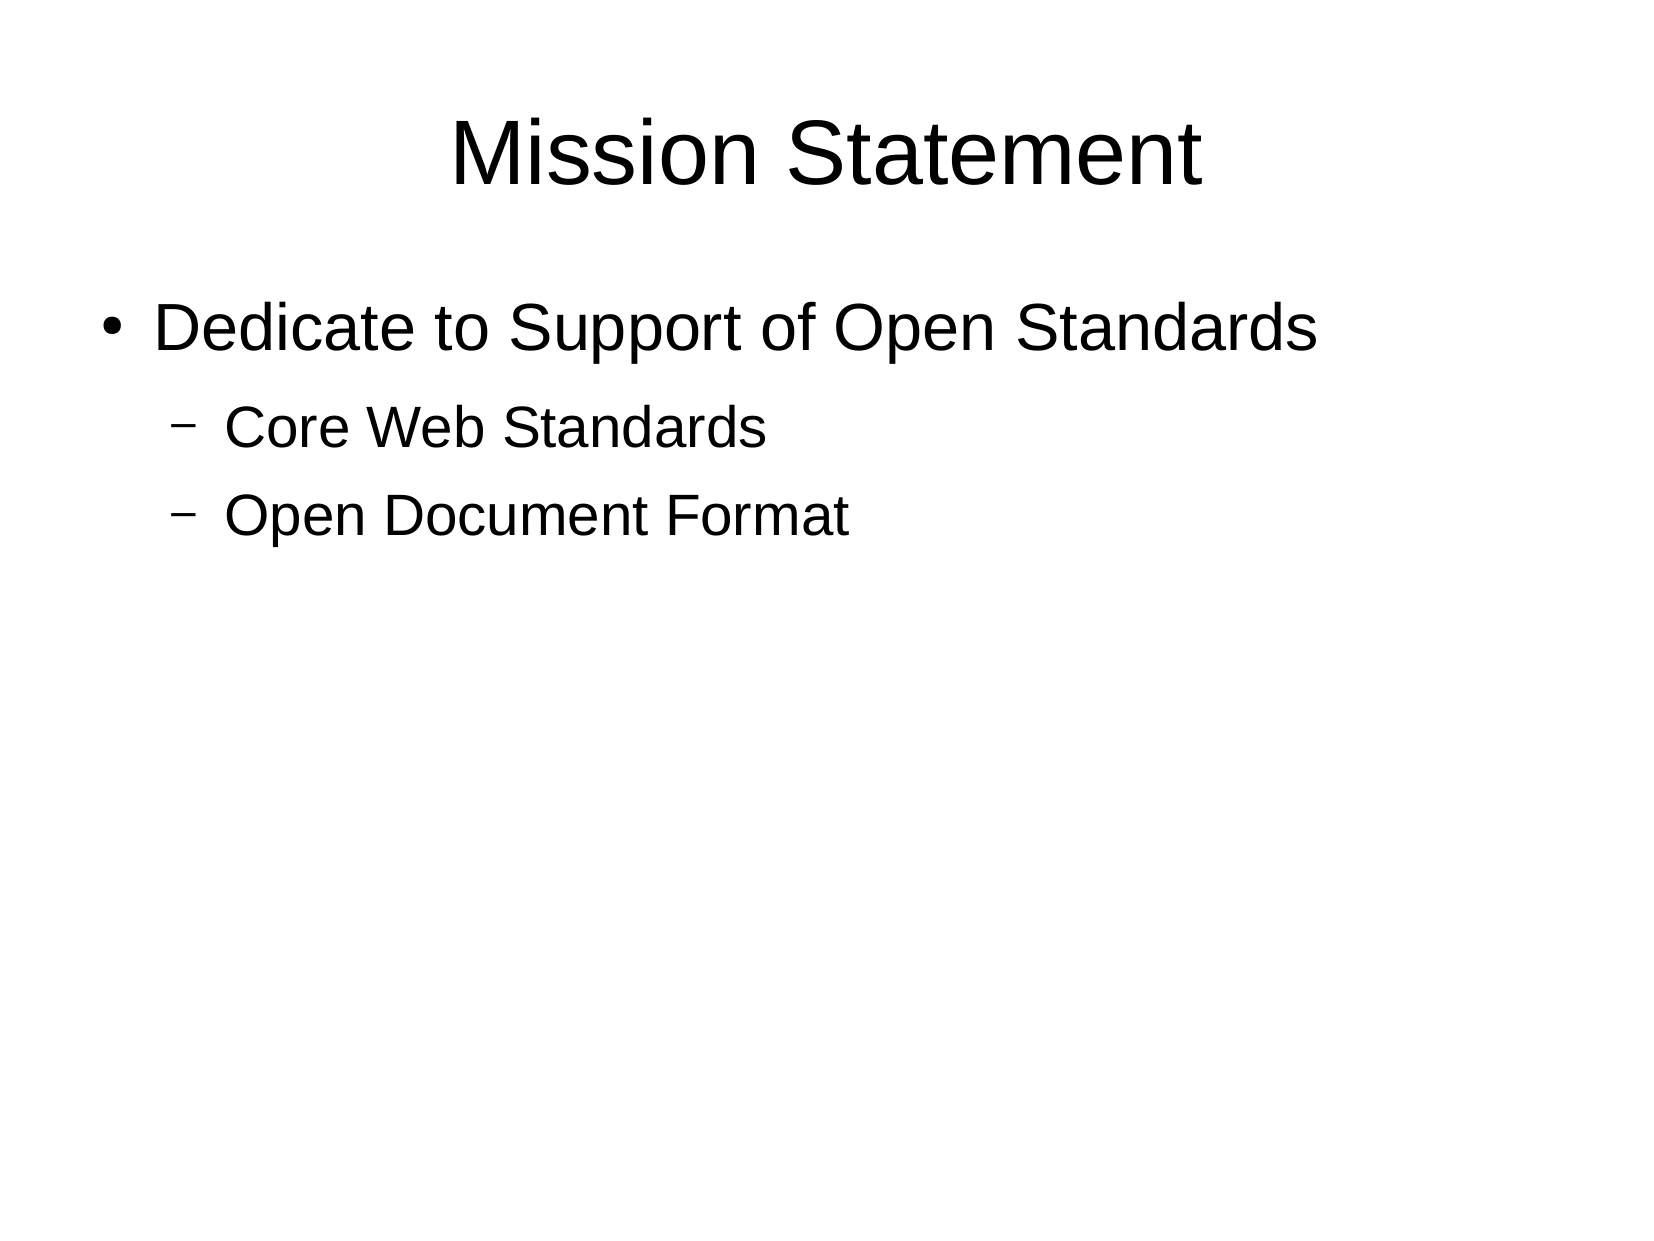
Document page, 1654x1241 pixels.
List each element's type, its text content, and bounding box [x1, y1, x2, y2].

title Mission Statement [82, 49, 1571, 257]
list Dedicate to Support of Open Standards Core Web Standards Open Document Format [82, 290, 1571, 1109]
